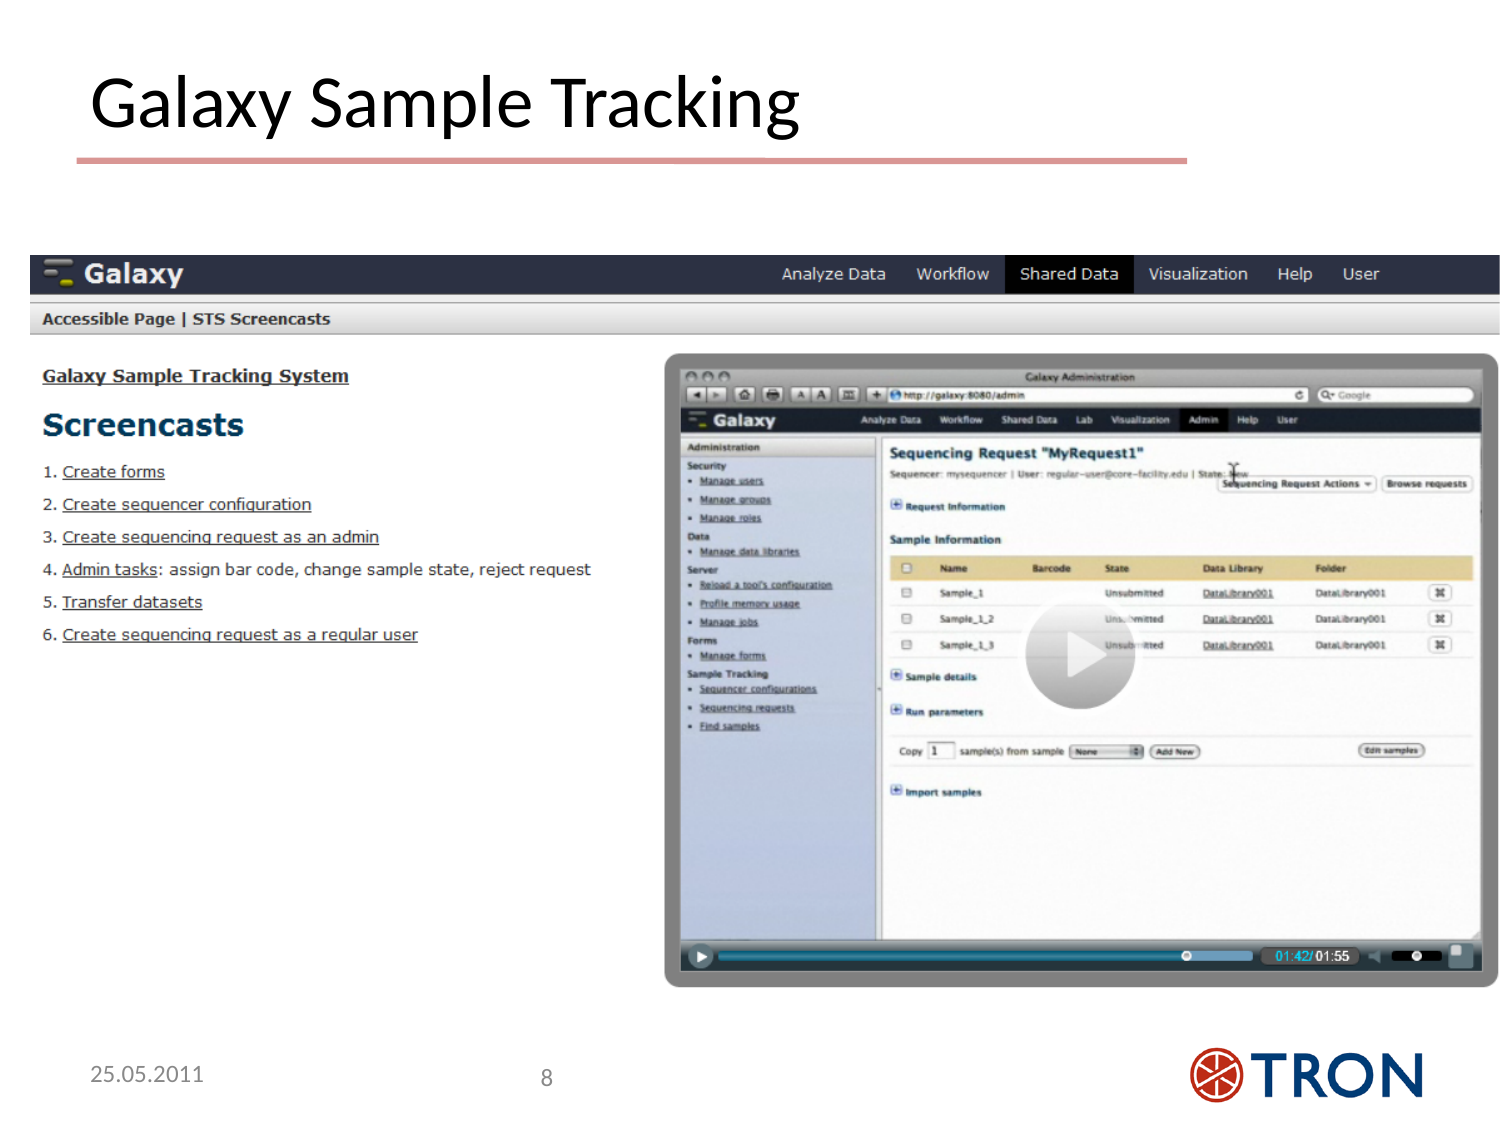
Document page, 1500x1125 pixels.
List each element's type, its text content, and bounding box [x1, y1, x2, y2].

title Galaxy Sample Tracking [75, 45, 1426, 150]
picture [30, 255, 1500, 989]
text_box [525, 1046, 876, 1107]
text_box 25.05.2011 [75, 1042, 426, 1103]
